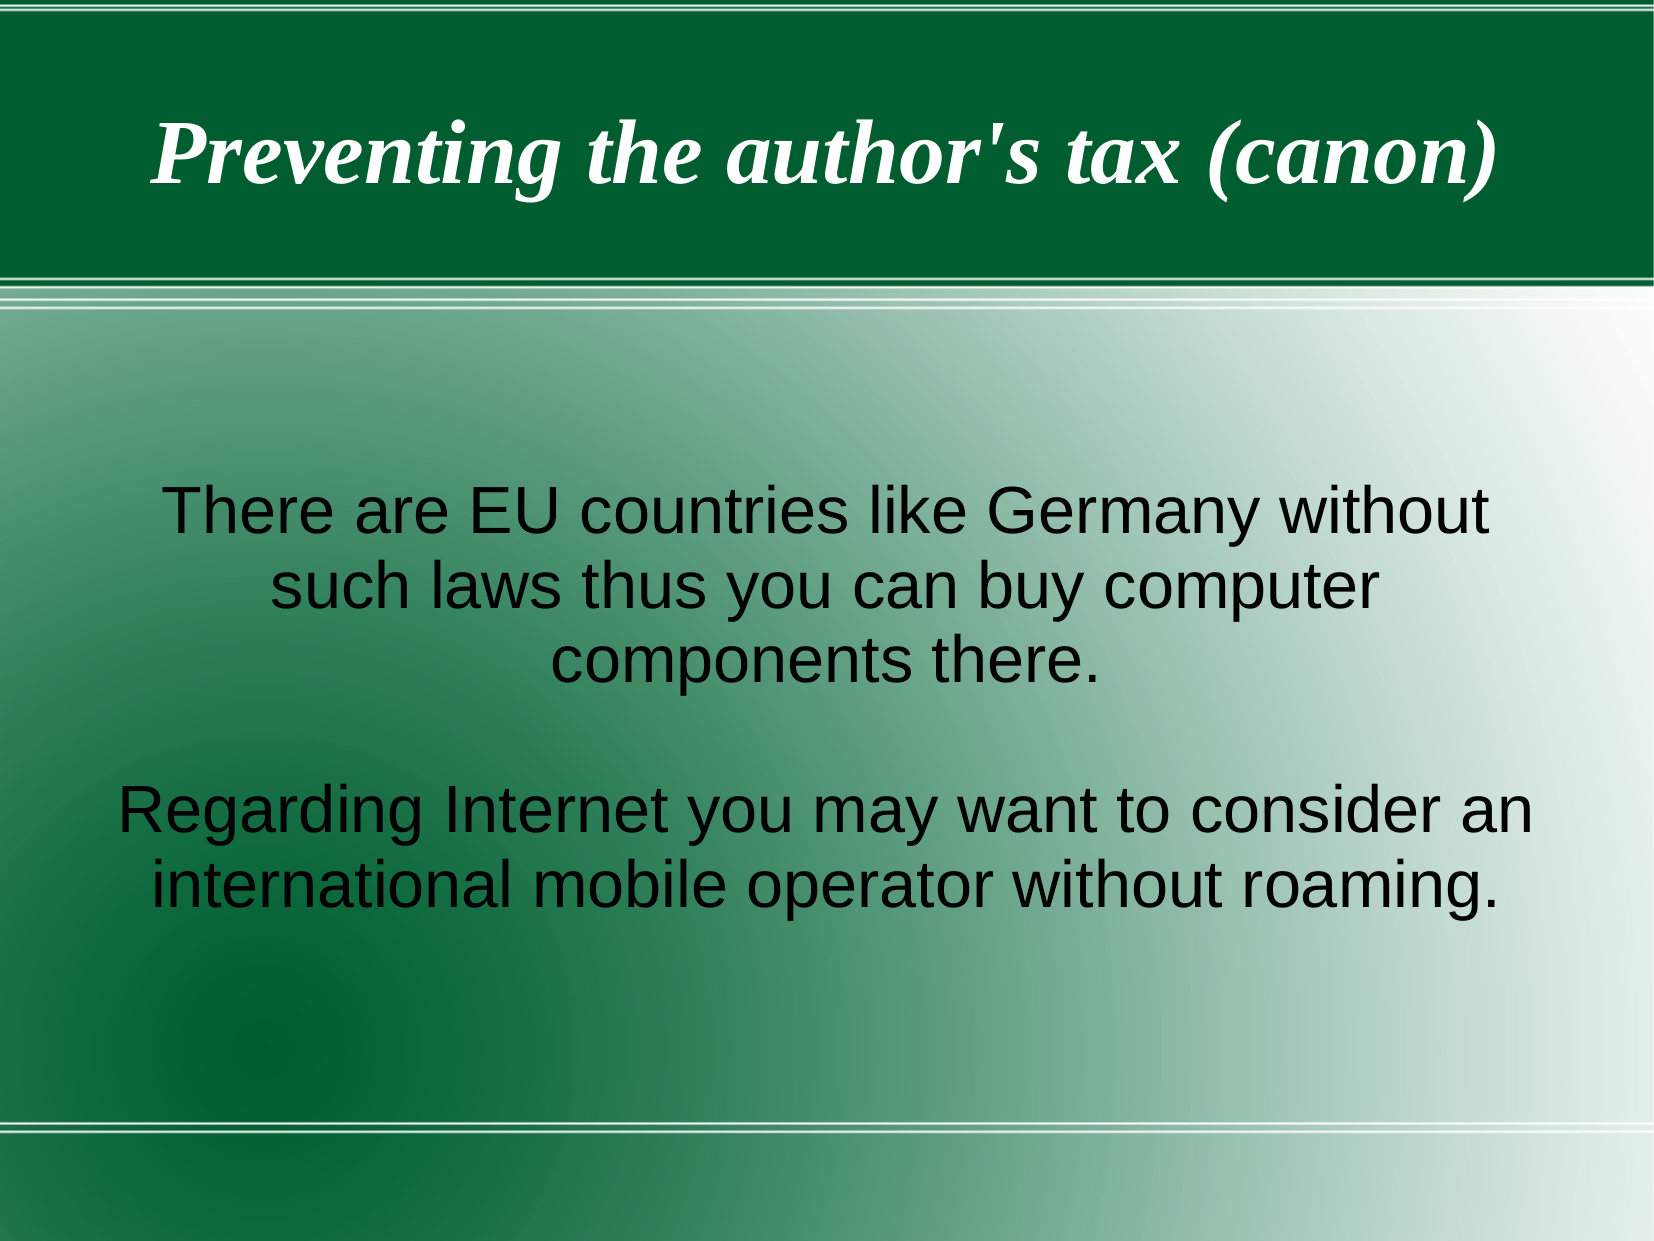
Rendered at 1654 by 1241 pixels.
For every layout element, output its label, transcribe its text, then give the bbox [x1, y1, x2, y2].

picture [0, 0, 1654, 1241]
title Preventing the author's tax (canon) [82, 49, 1571, 257]
subtitle There are EU countries like Germany without such laws thus you can buy computer components there. Regarding Internet you may want to consider an international mobile operator without roaming. [82, 337, 1571, 1057]
